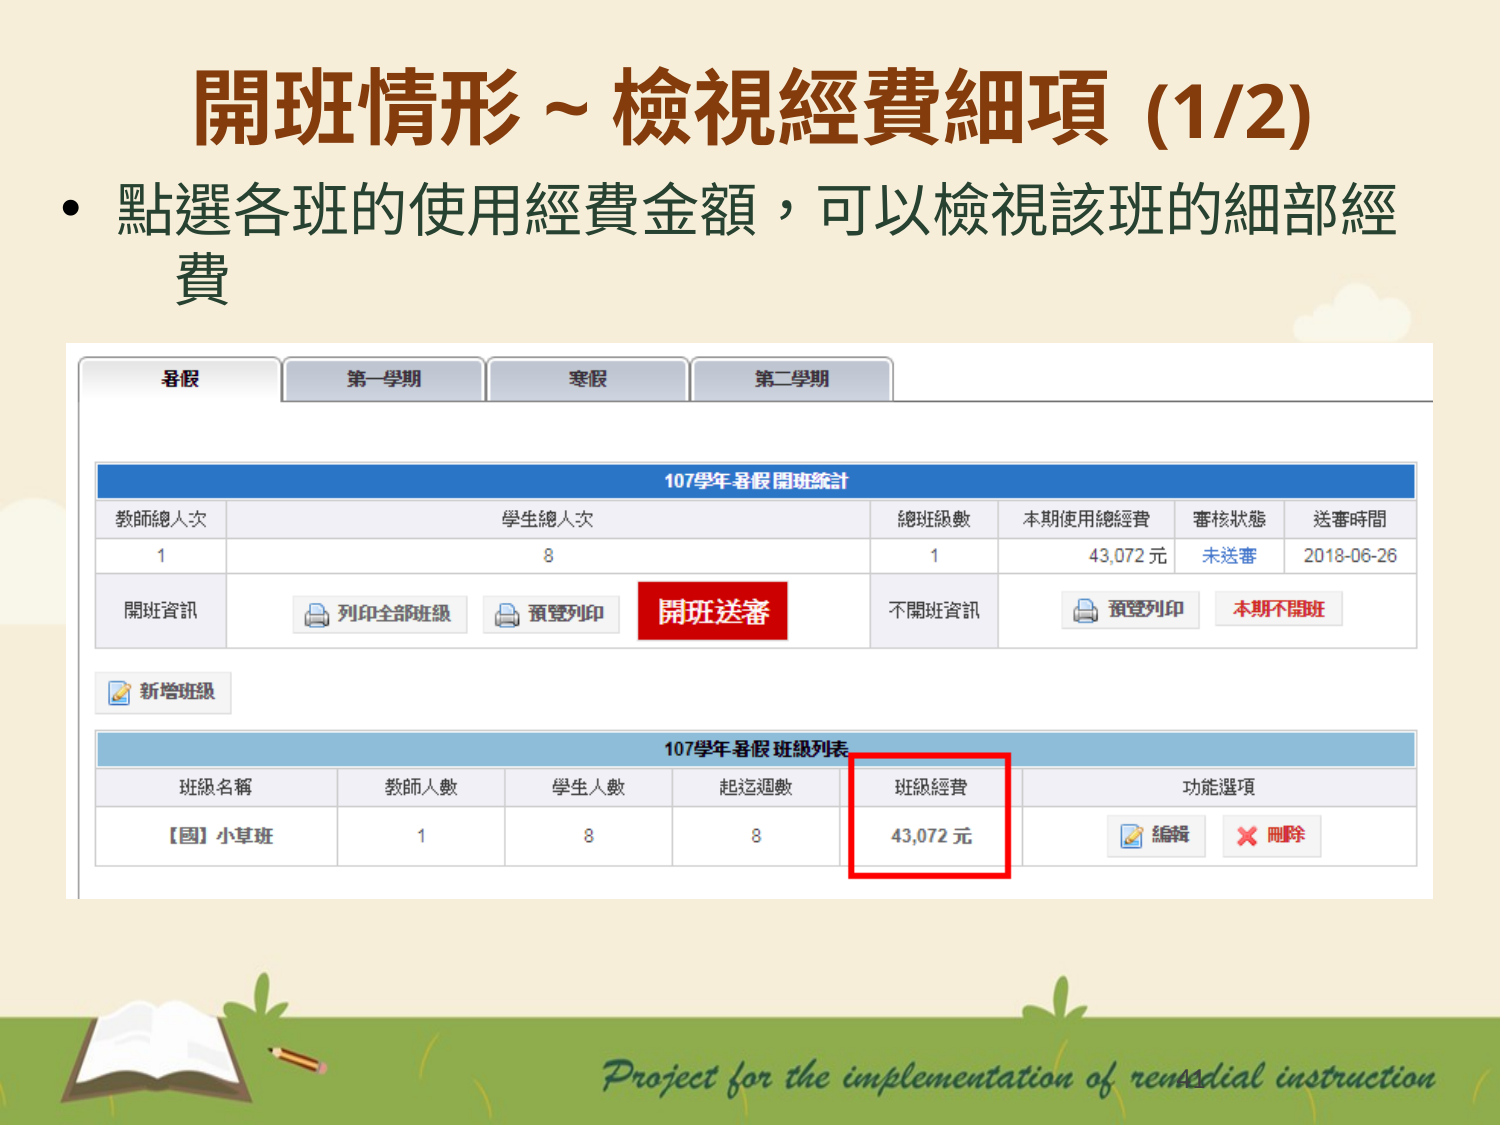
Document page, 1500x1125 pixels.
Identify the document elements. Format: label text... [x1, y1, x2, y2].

picture [66, 343, 1433, 899]
text_box [1161, 1046, 1499, 1107]
text_box 點選各班的使用經費金額，可以檢視該班的細部經費 [46, 178, 1454, 320]
title 開班情形~檢視經費細項 (1/2) [13, 45, 1491, 178]
